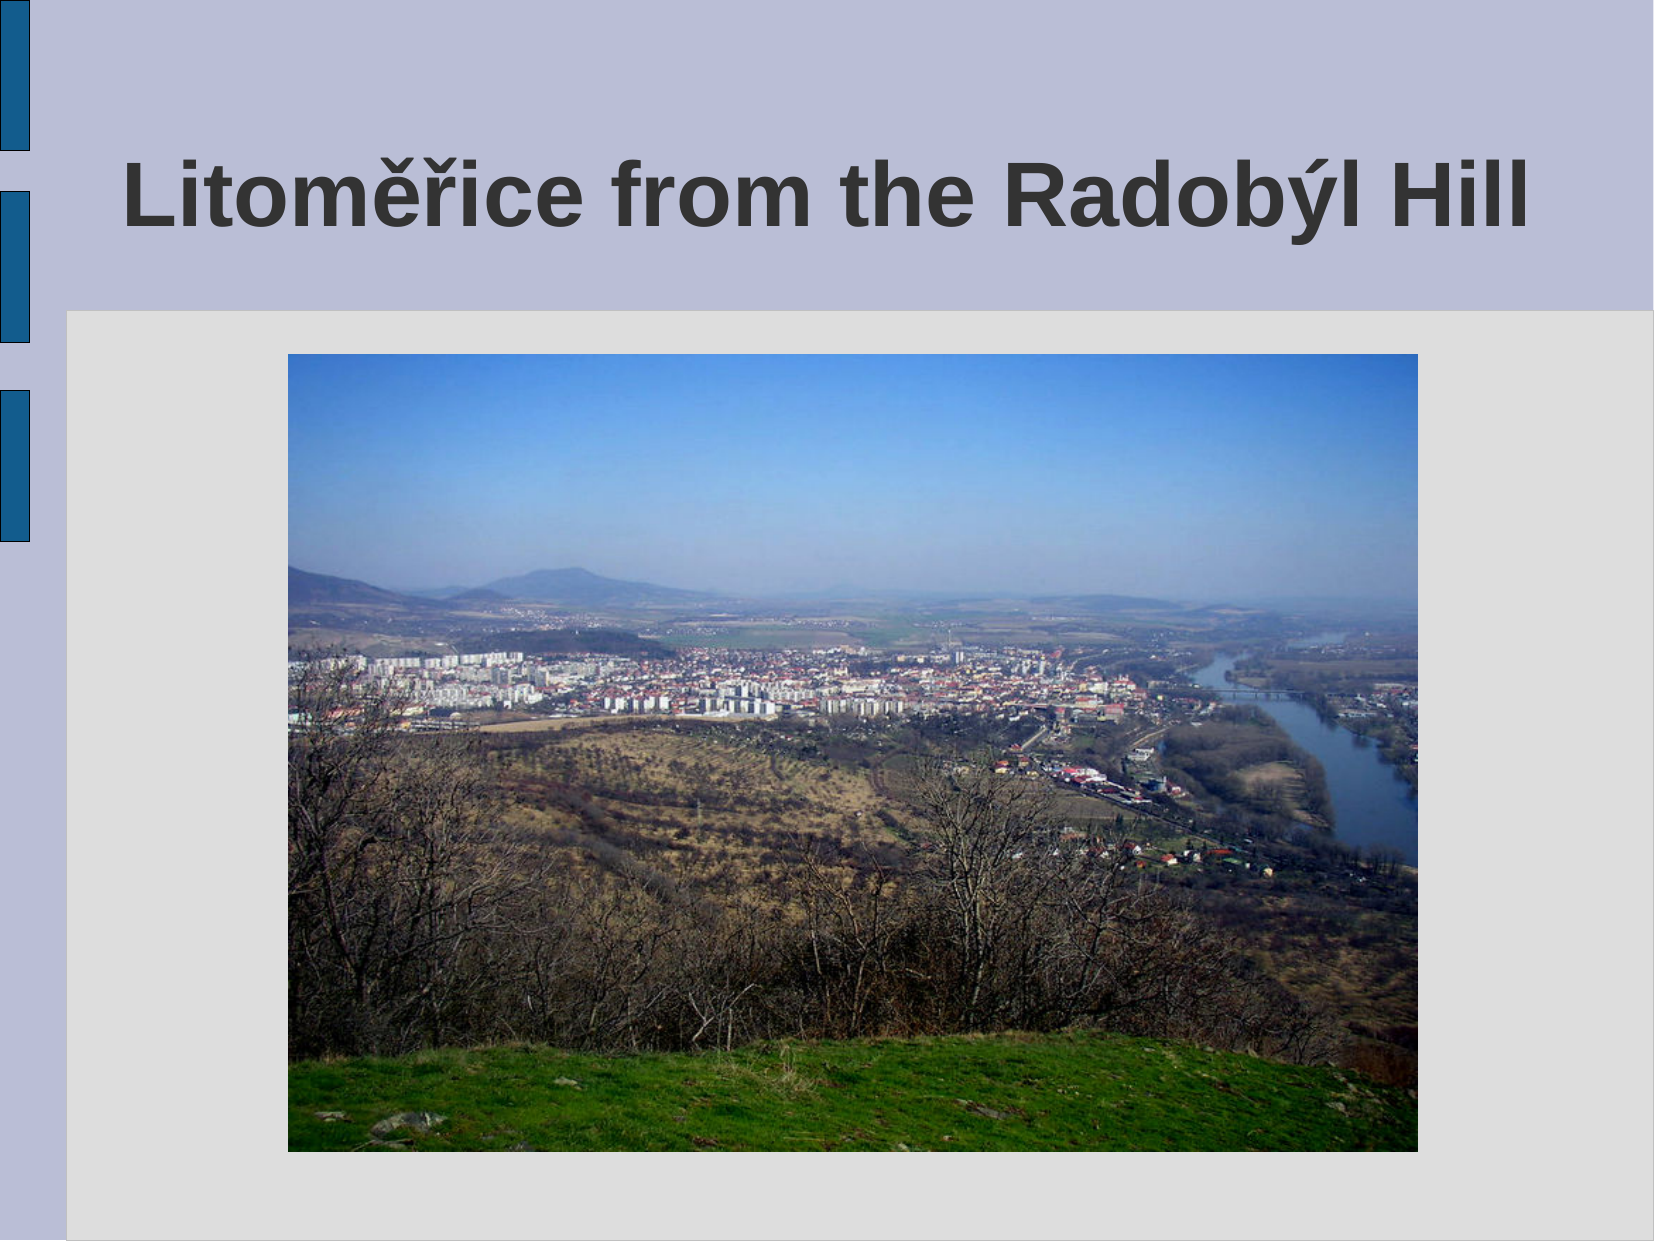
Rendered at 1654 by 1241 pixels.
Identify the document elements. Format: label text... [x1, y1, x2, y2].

picture [288, 354, 1418, 1152]
title Litoměřice from the Radobýl Hill [121, 98, 1534, 291]
